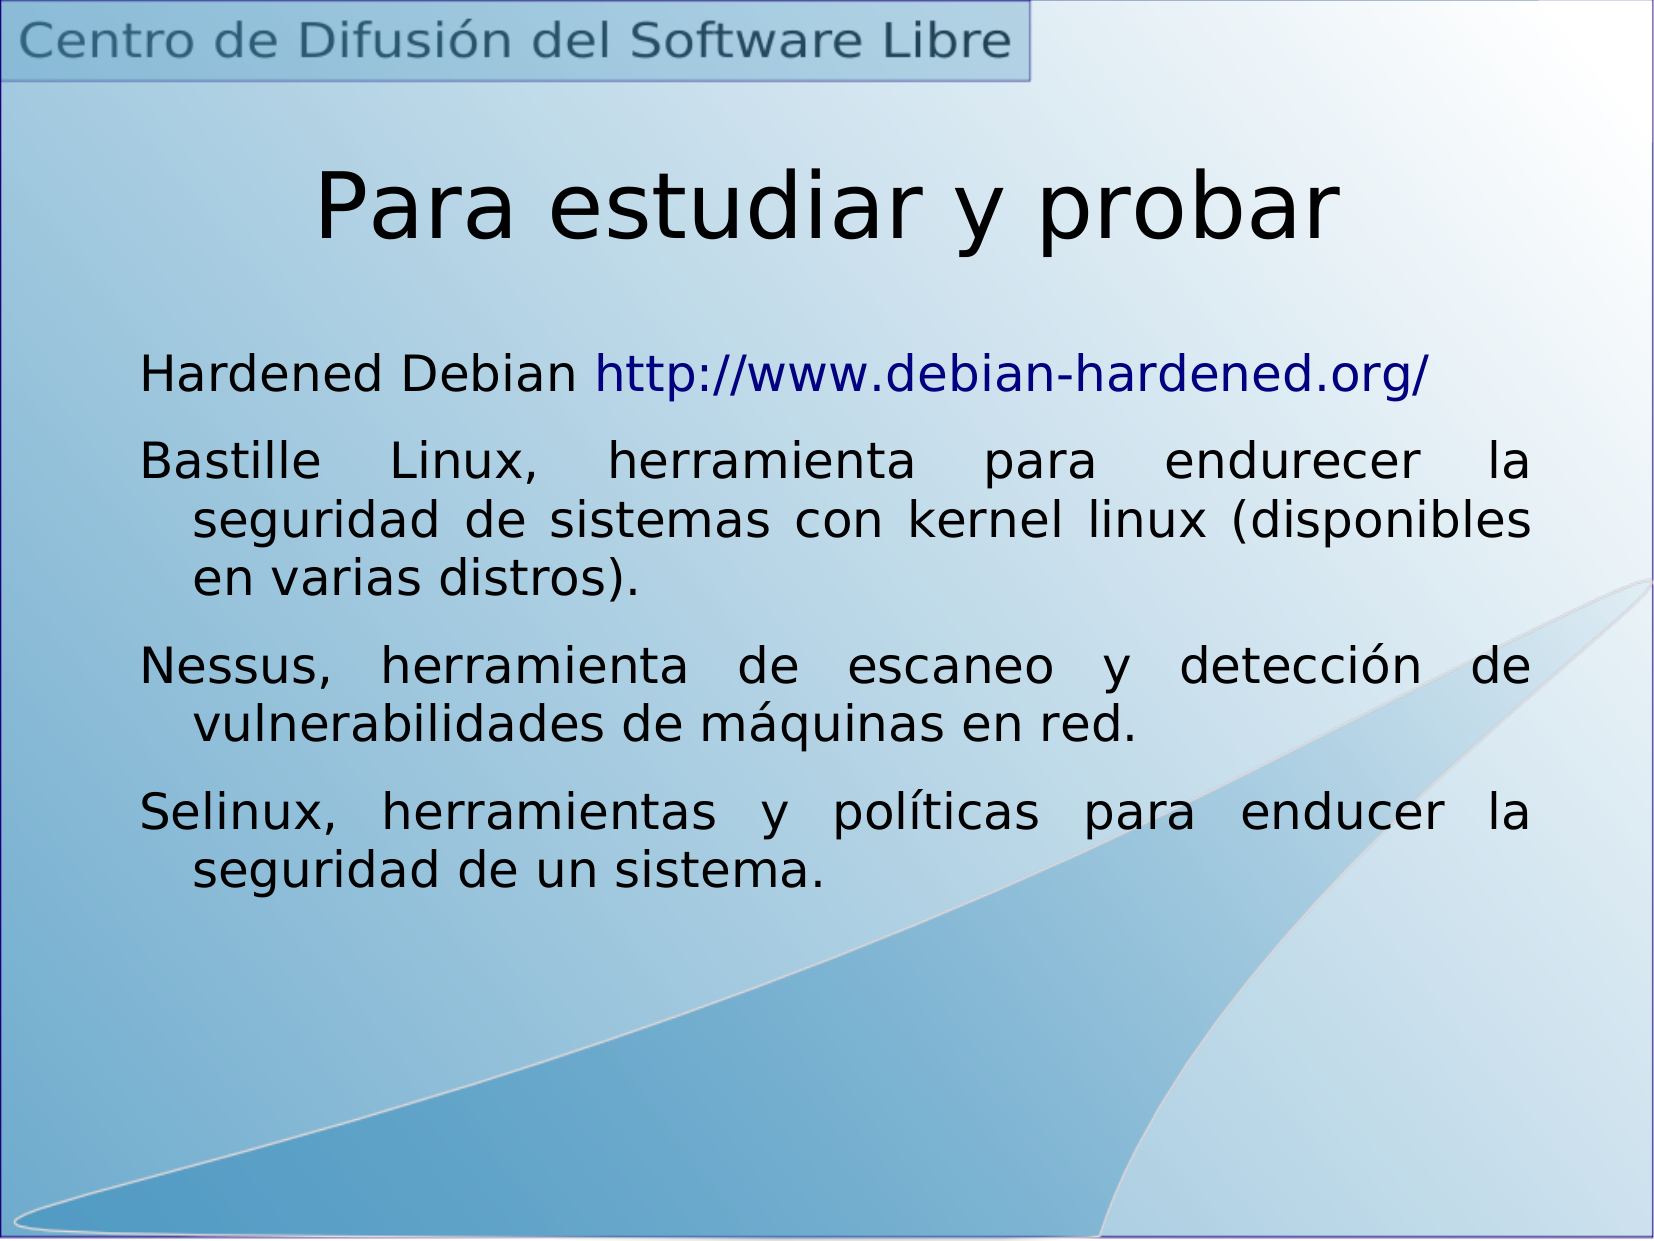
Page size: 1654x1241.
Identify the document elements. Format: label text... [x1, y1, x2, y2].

title Para estudiar y probar [121, 102, 1534, 311]
list Hardened Debian http://www.debian-hardened.org/ Bastille Linux, herramienta para endurecer la seguridad de sistemas con kernel linux (disponibles en varias distros). Nessus, herramienta de escaneo y detección de vulnerabilidades de máquinas en red. Selinux, herramientas y políticas para enducer la seguridad de un sistema. [121, 344, 1534, 1127]
picture [0, 0, 1654, 1241]
